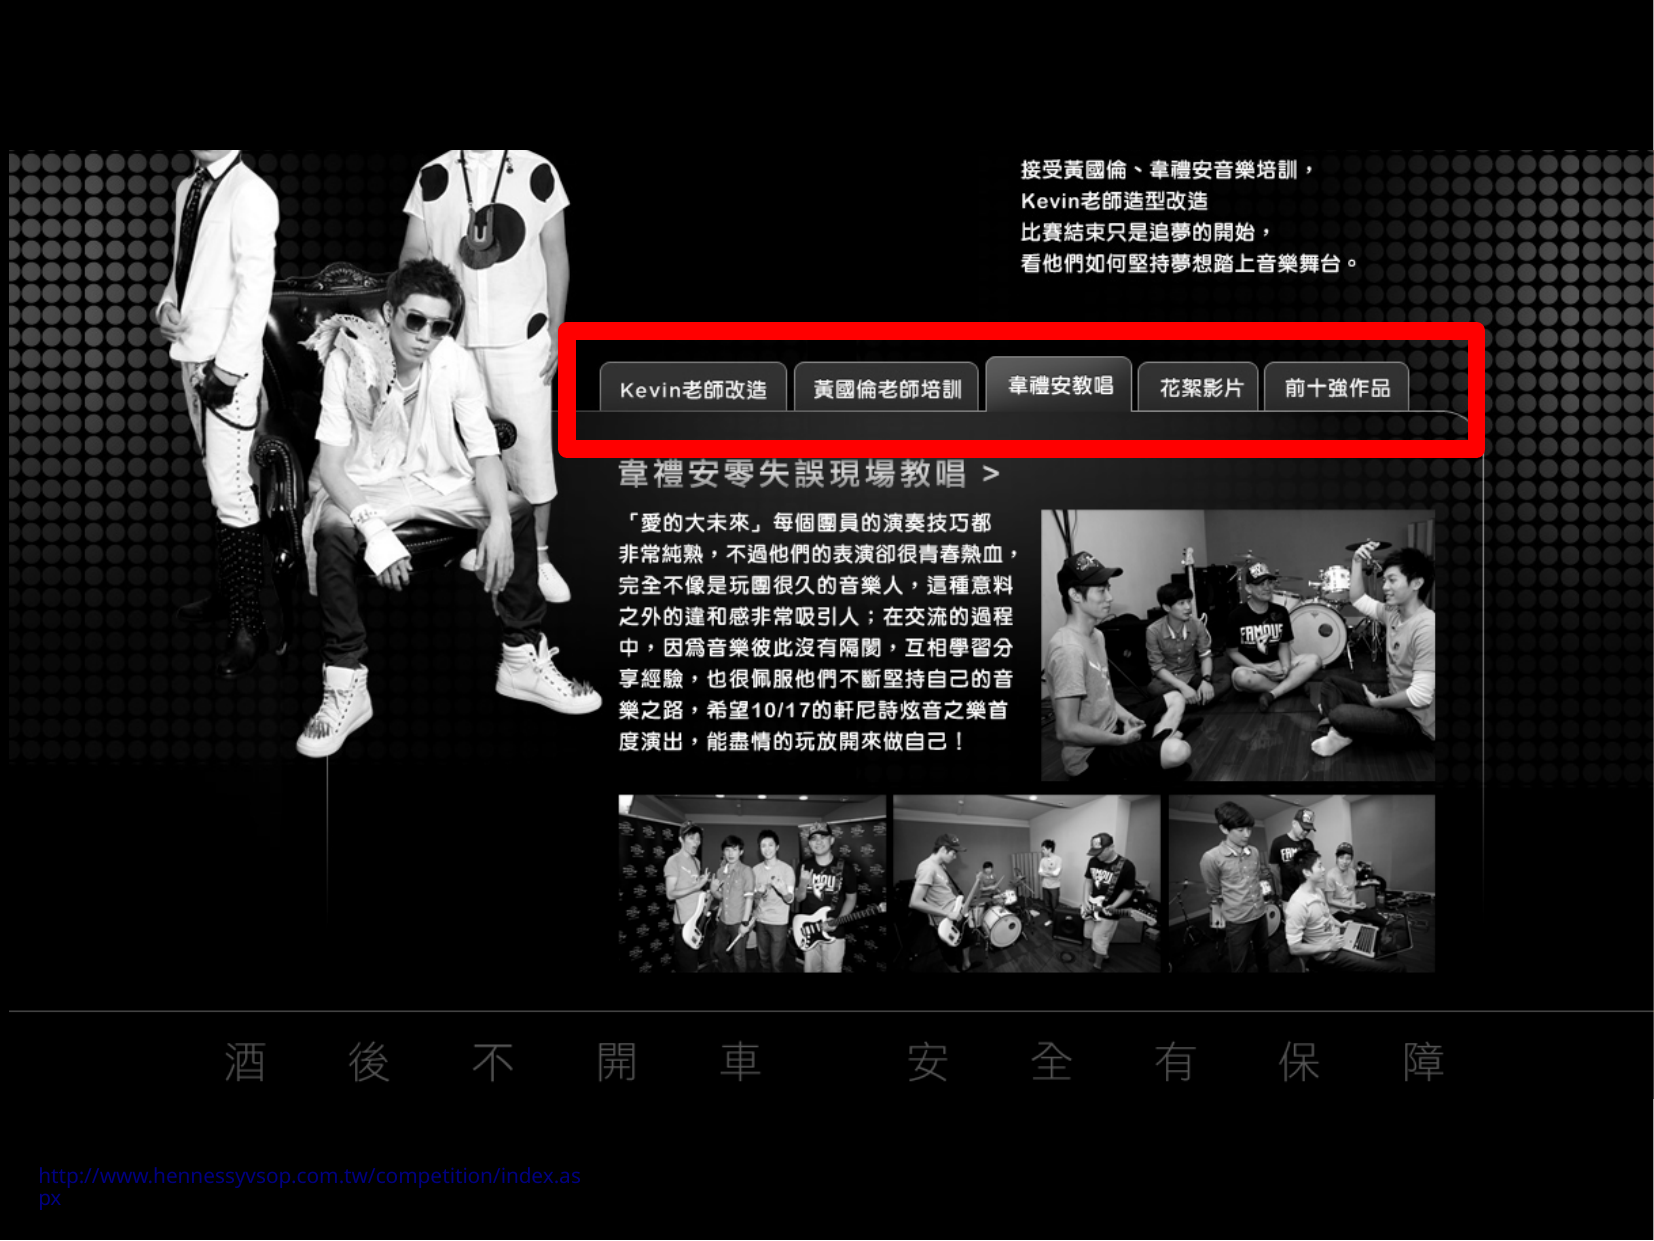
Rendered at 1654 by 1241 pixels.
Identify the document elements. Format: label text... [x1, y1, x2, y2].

text_box http://www.hennessyvsop.com.tw/competition/index.aspx [23, 1153, 597, 1193]
picture [9, 150, 1654, 1100]
